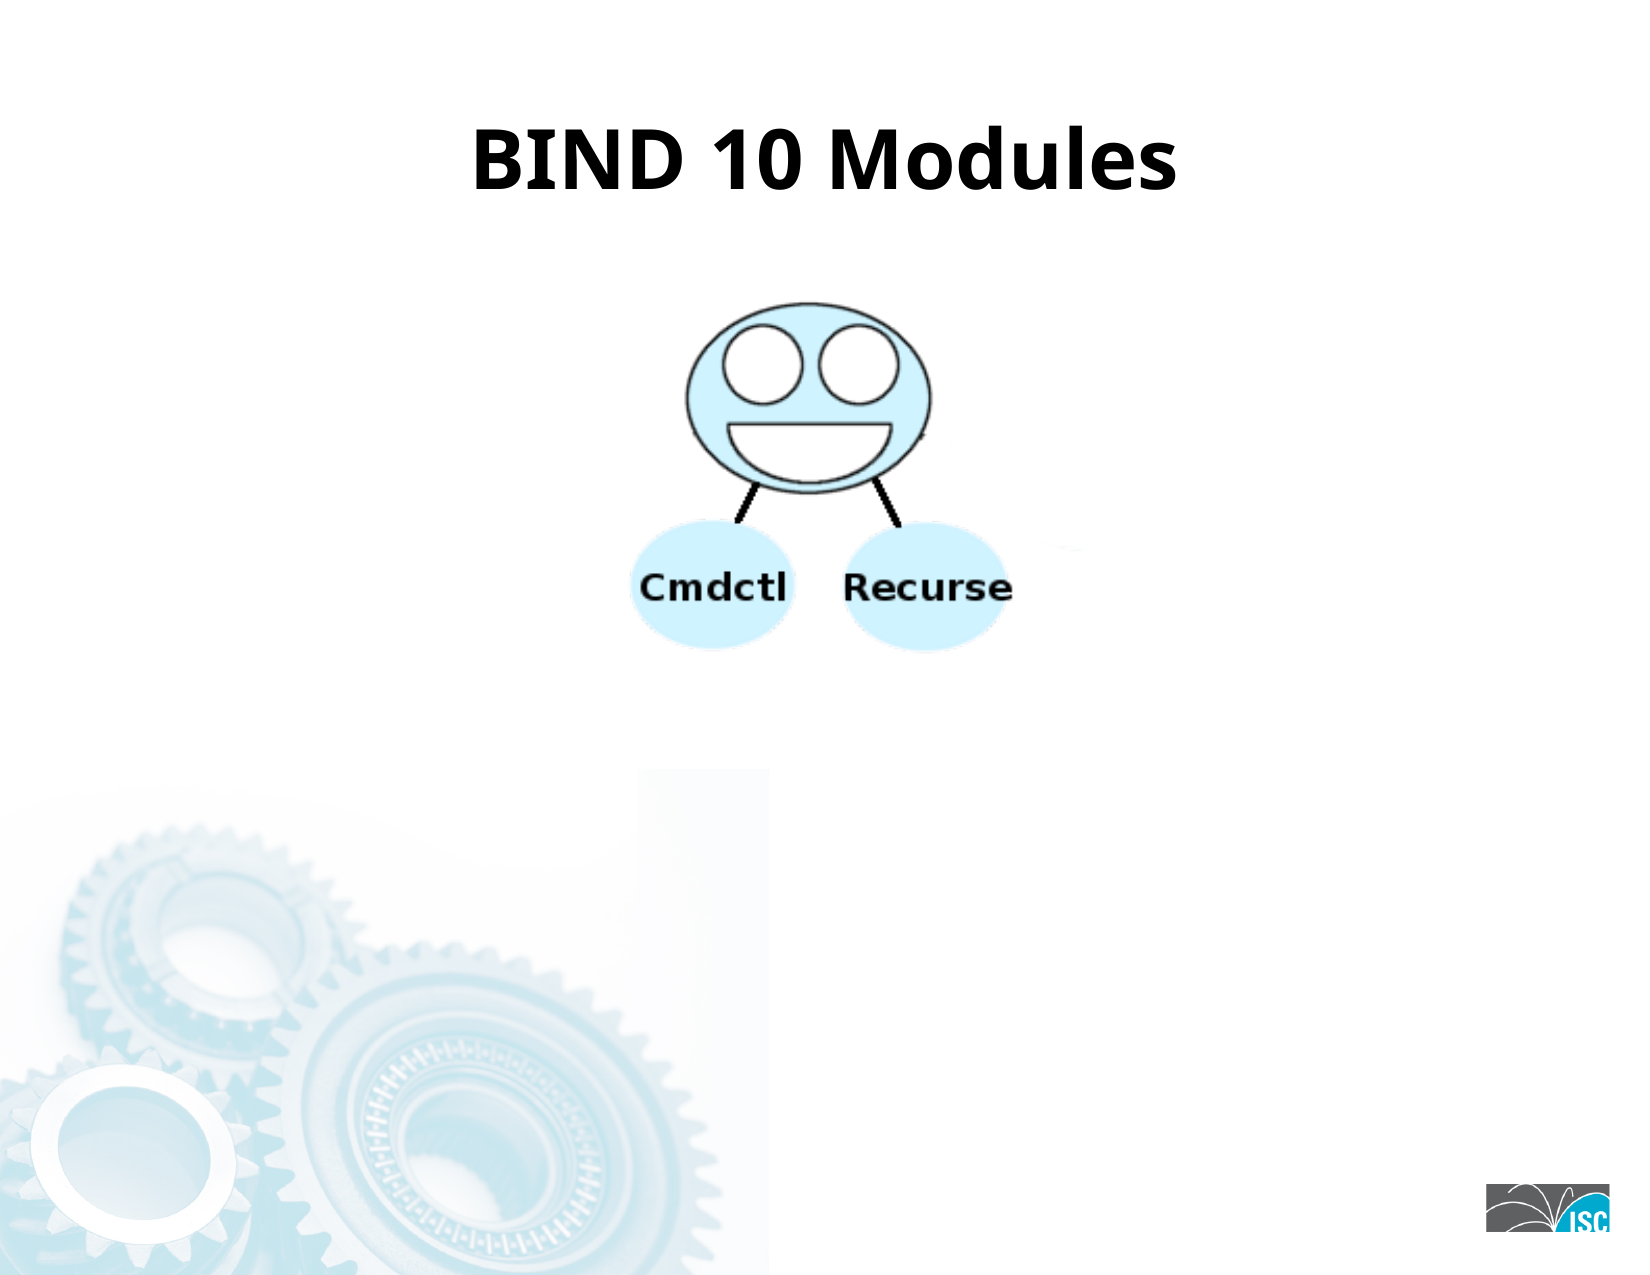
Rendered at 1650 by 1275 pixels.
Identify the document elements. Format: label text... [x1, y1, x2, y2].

title BIND 10 Modules [82, 35, 1568, 280]
picture [0, 0, 1650, 1275]
